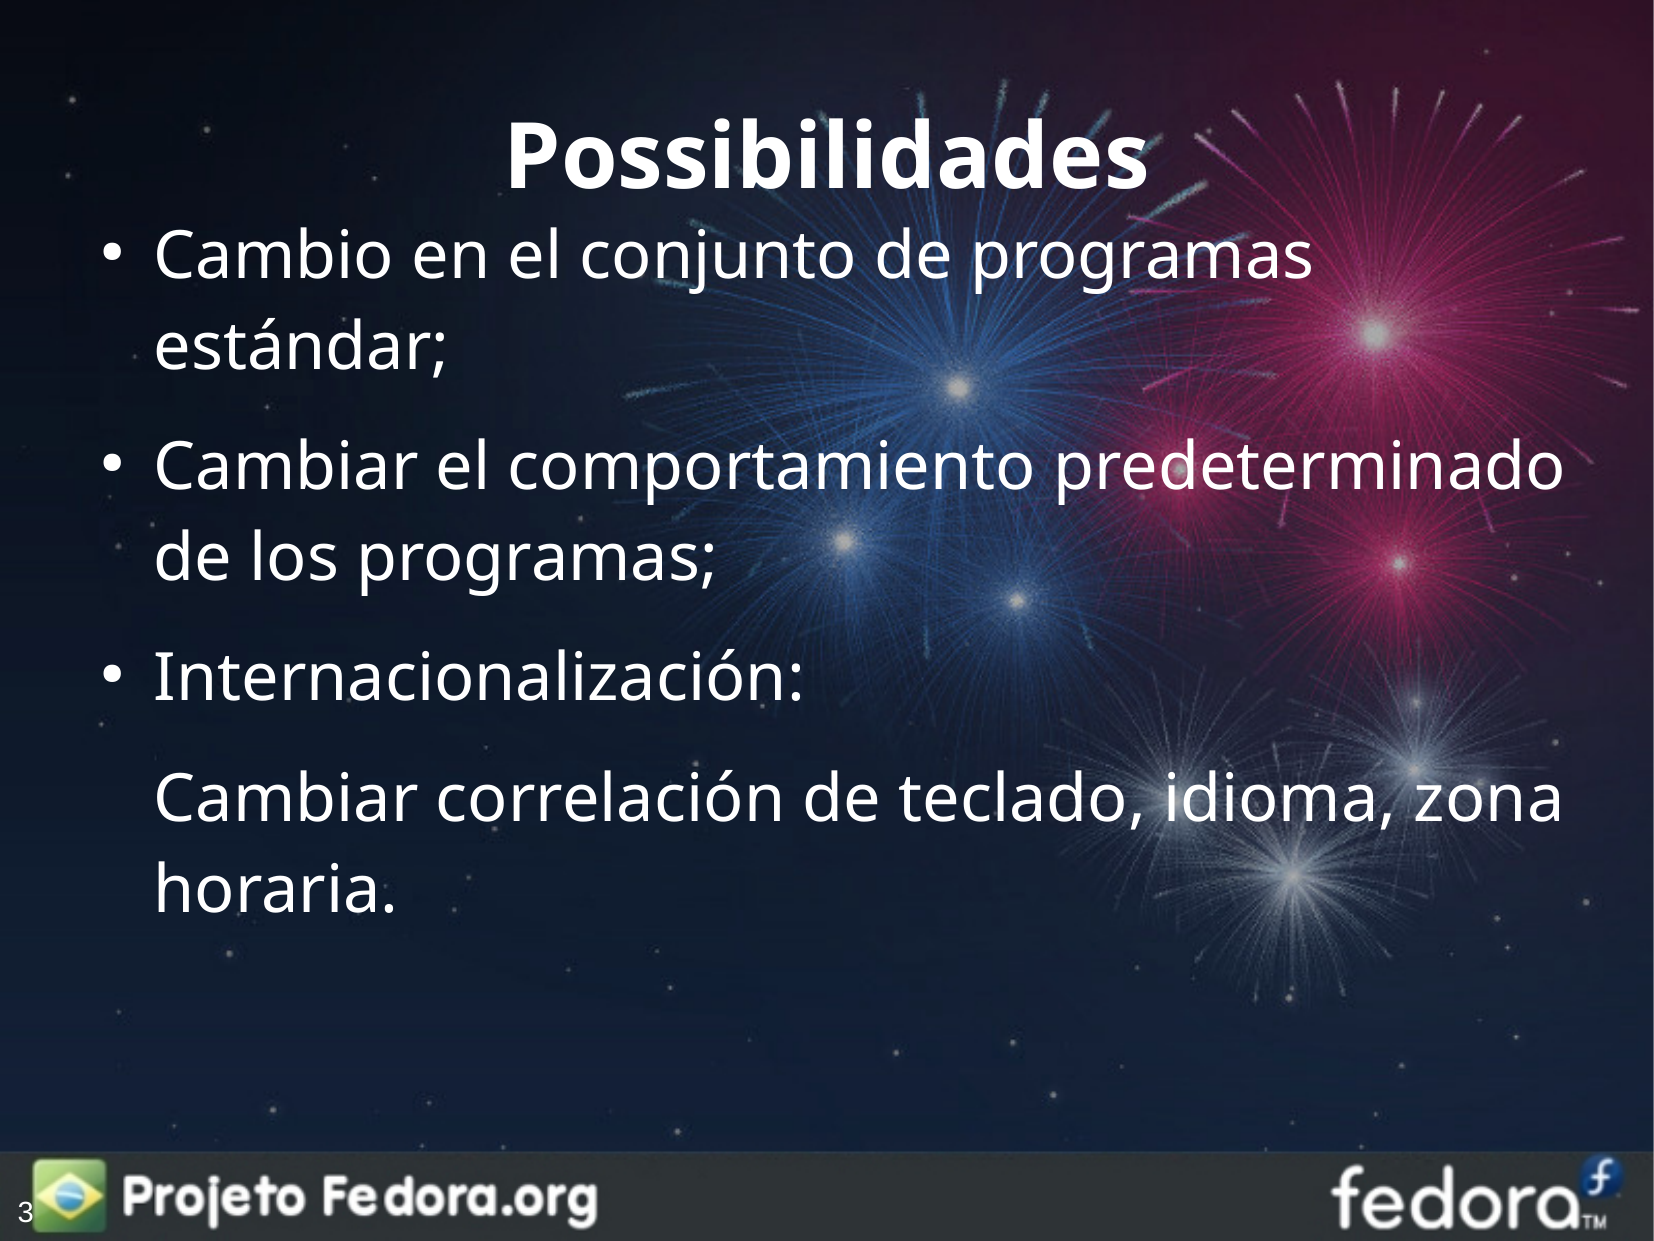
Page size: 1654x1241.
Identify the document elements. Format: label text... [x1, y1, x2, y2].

title Possibilidades [82, 49, 1571, 207]
picture [0, 0, 1654, 1241]
list Cambio en el conjunto de programas estándar; Cambiar el comportamiento predeterminado de los programas; Internacionalización: Cambiar correlación de teclado, idioma, zona horaria. [82, 207, 1625, 1040]
